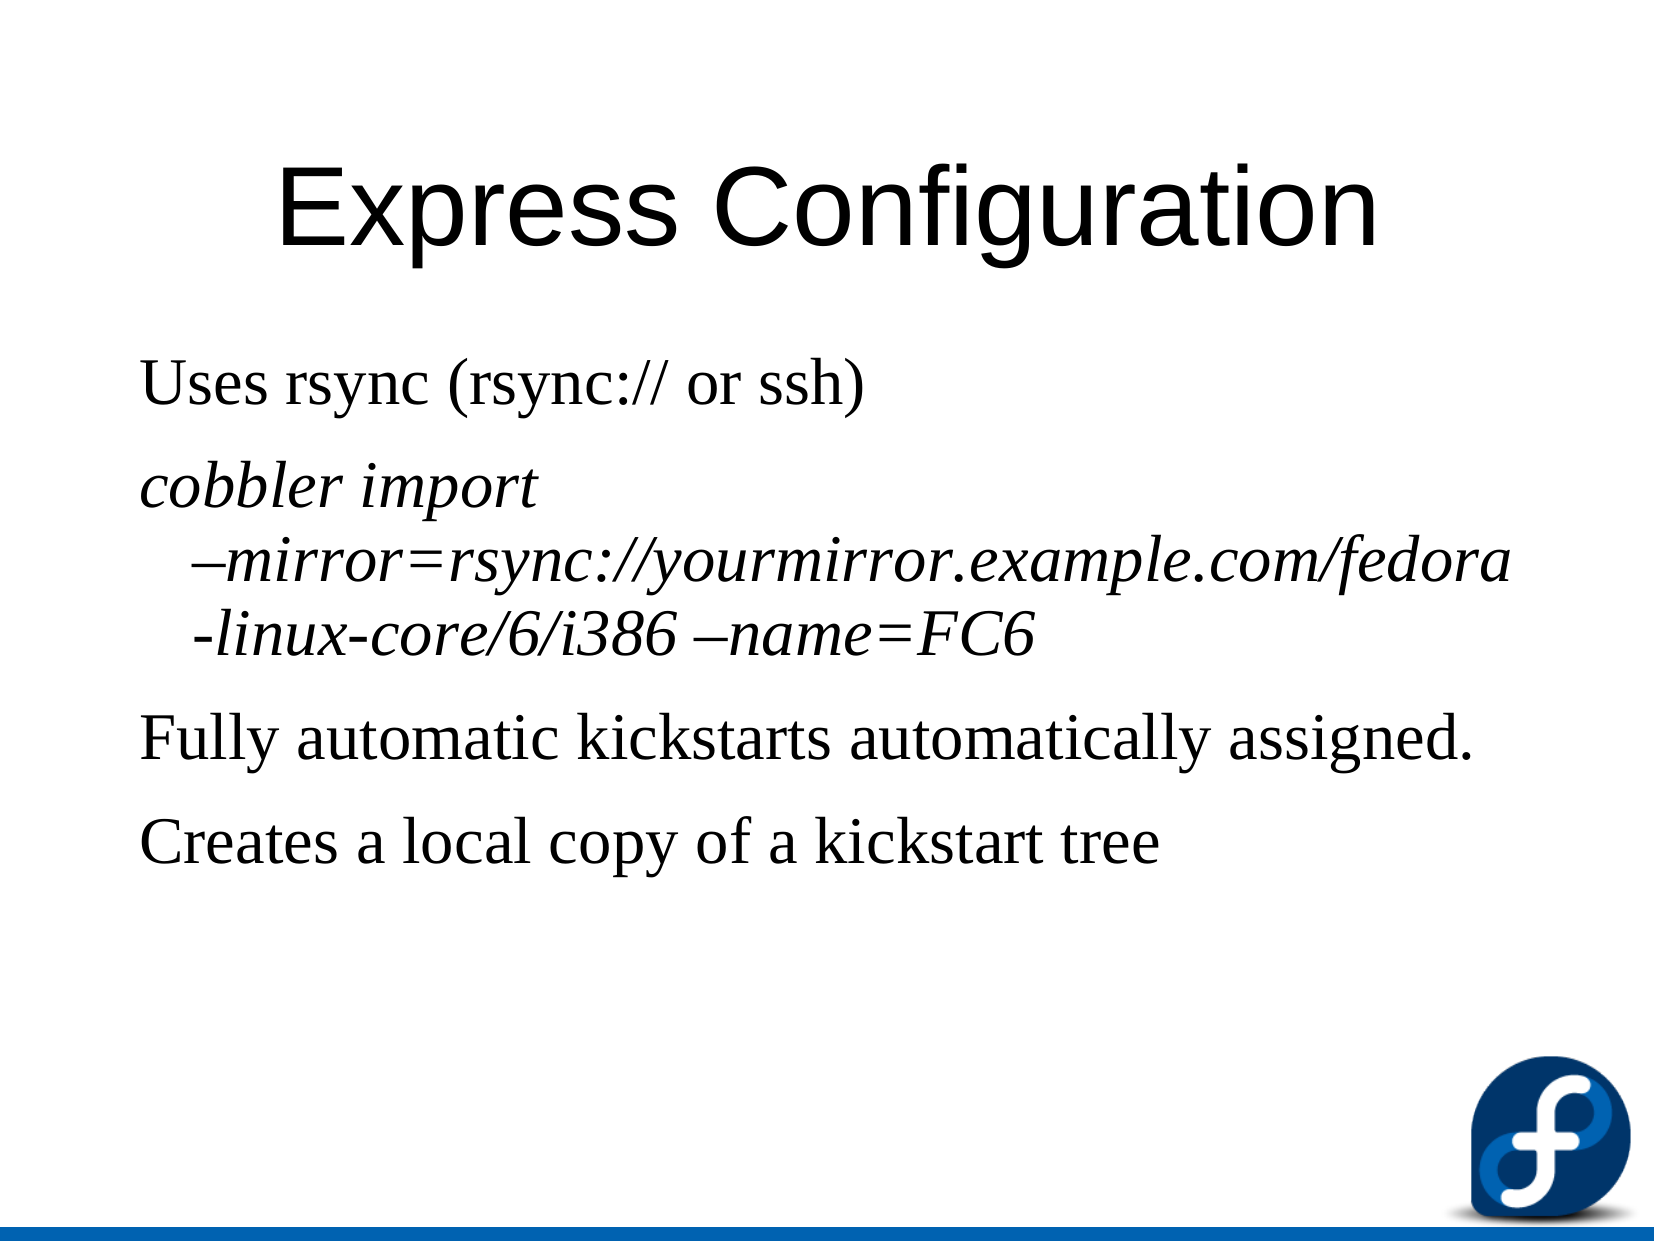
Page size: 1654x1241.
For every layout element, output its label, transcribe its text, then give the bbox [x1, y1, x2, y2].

title Express Configuration [121, 110, 1534, 303]
list Uses rsync (rsync:// or ssh) cobbler import –mirror=rsync://yourmirror.example.com/fedora-linux-core/6/i386 –name=FC6 Fully automatic kickstarts automatically assigned. Creates a local copy of a kickstart tree [121, 344, 1534, 1112]
picture [1438, 1055, 1645, 1229]
